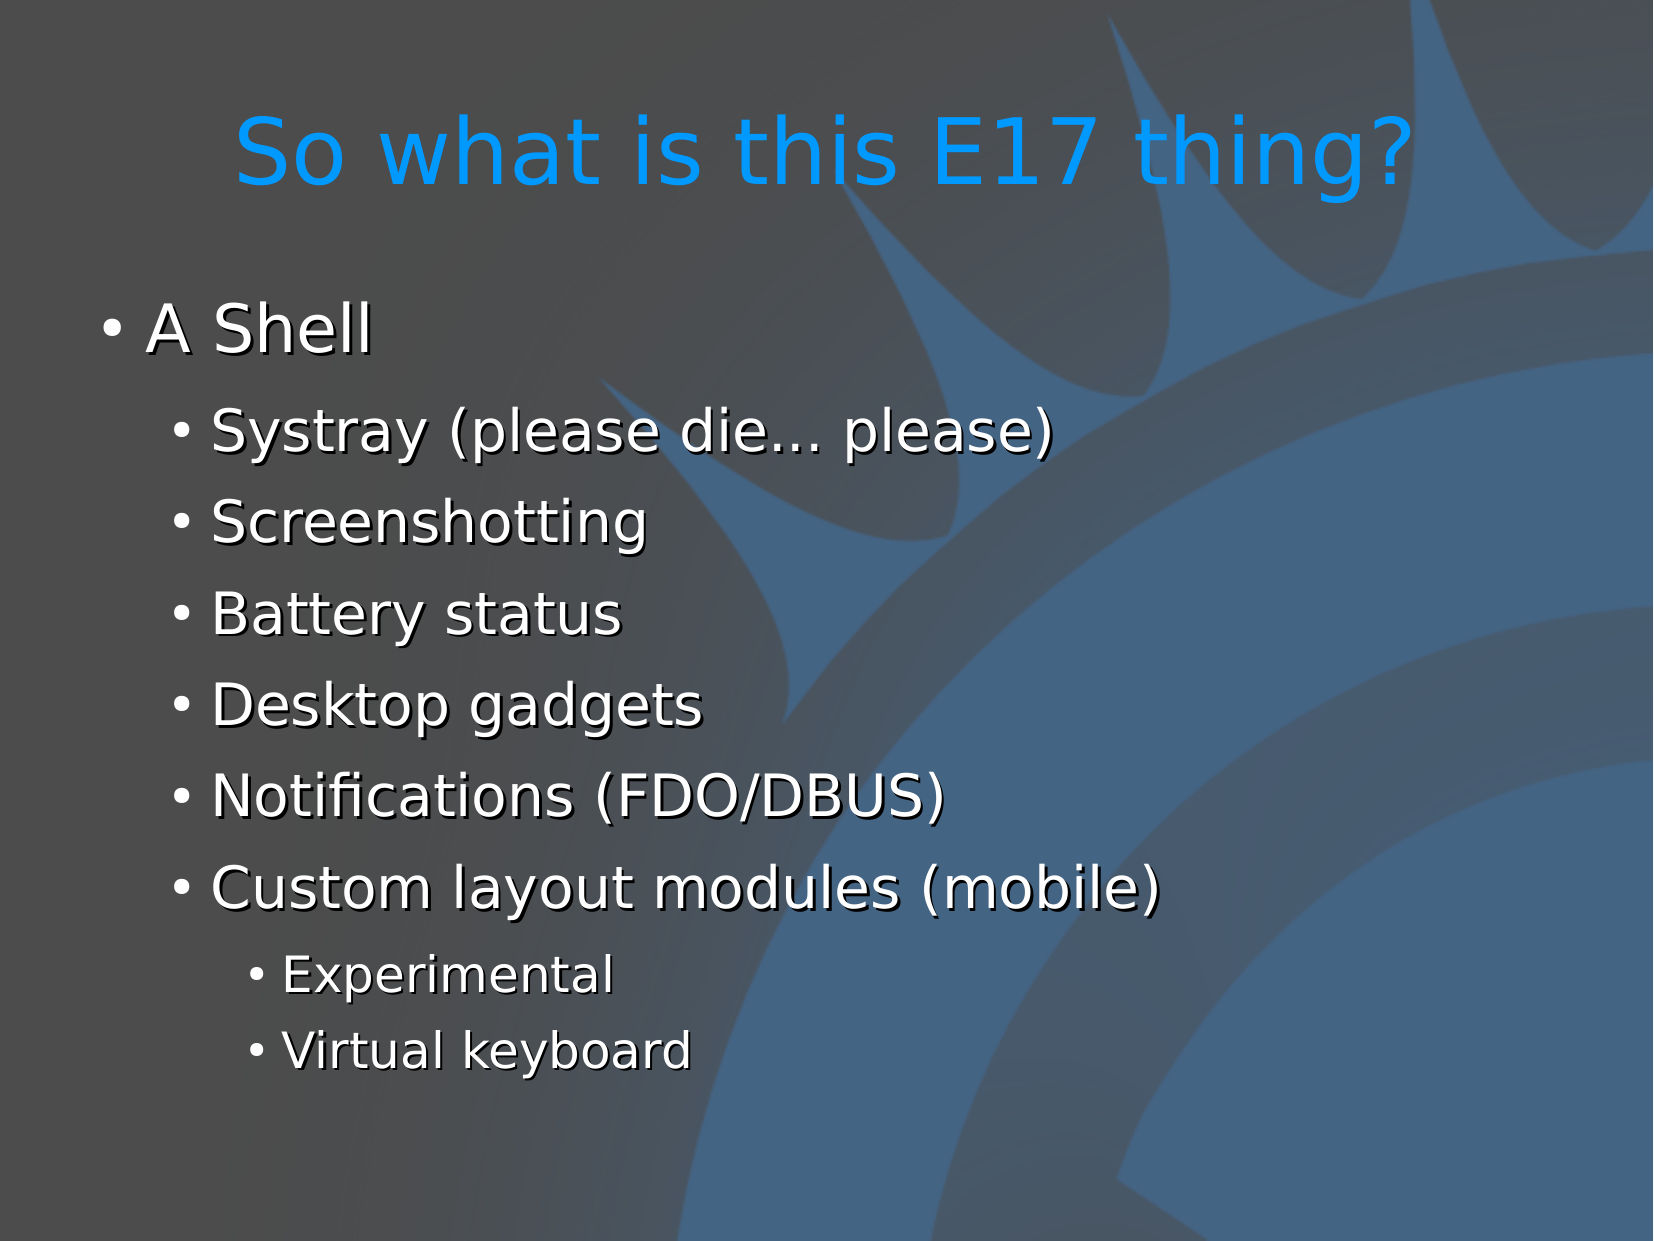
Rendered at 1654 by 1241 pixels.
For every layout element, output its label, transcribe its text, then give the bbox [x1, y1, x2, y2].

list A Shell Systray (please die... please) Screenshotting Battery status Desktop gadgets Notifications (FDO/DBUS) Custom layout modules (mobile) Experimental Virtual keyboard [82, 290, 1561, 1156]
picture [0, 0, 1654, 1241]
title So what is this E17 thing? [82, 49, 1571, 257]
